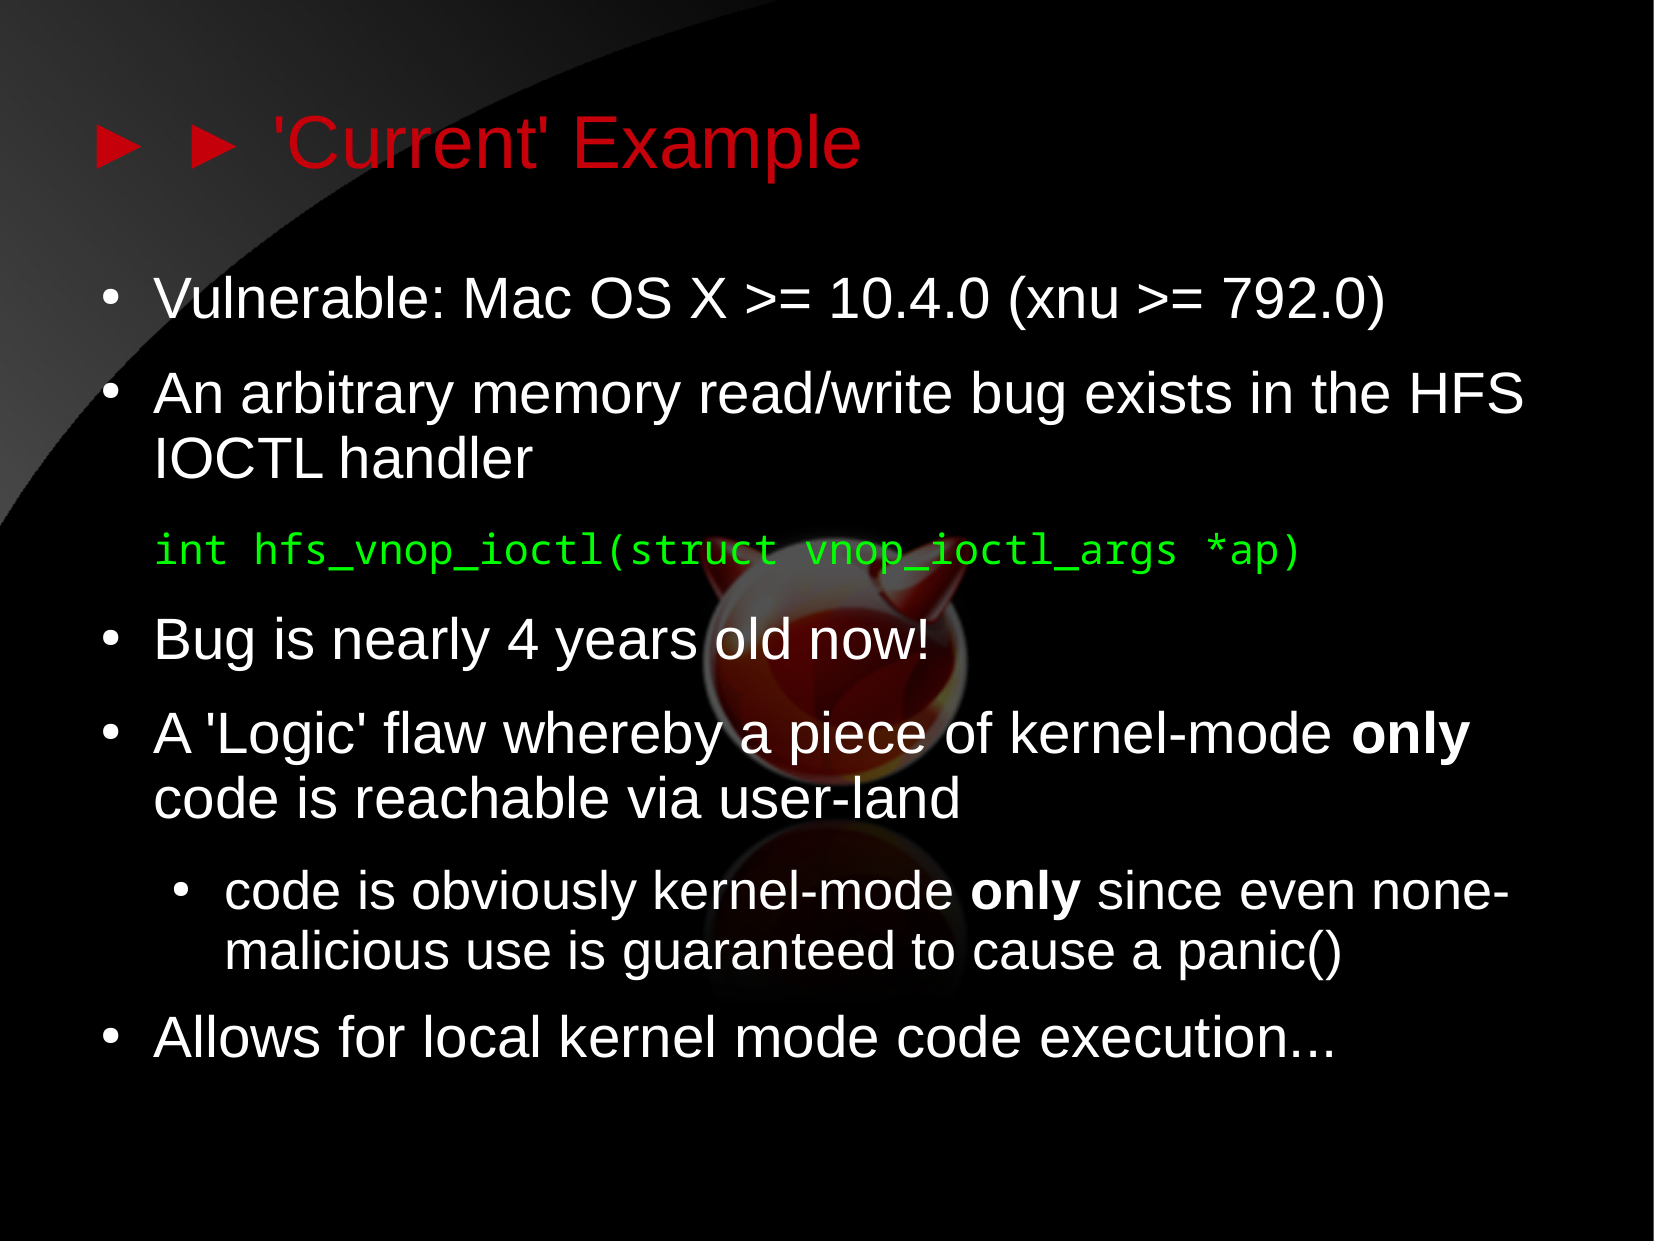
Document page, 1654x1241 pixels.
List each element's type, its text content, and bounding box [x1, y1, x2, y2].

list Vulnerable: Mac OS X >= 10.4.0 (xnu >= 792.0) An arbitrary memory read/write bug exists in the HFS IOCTL handler int hfs_vnop_ioctl(struct vnop_ioctl_args *ap) Bug is nearly 4 years old now! A 'Logic' flaw whereby a piece of kernel-mode only code is reachable via user-land code is obviously kernel-mode only since even none-malicious use is guaranteed to cause a panic() Allows for local kernel mode code execution... [82, 265, 1571, 1152]
title ► ► 'Current' Example [82, 49, 1571, 237]
picture [0, 0, 1654, 1241]
